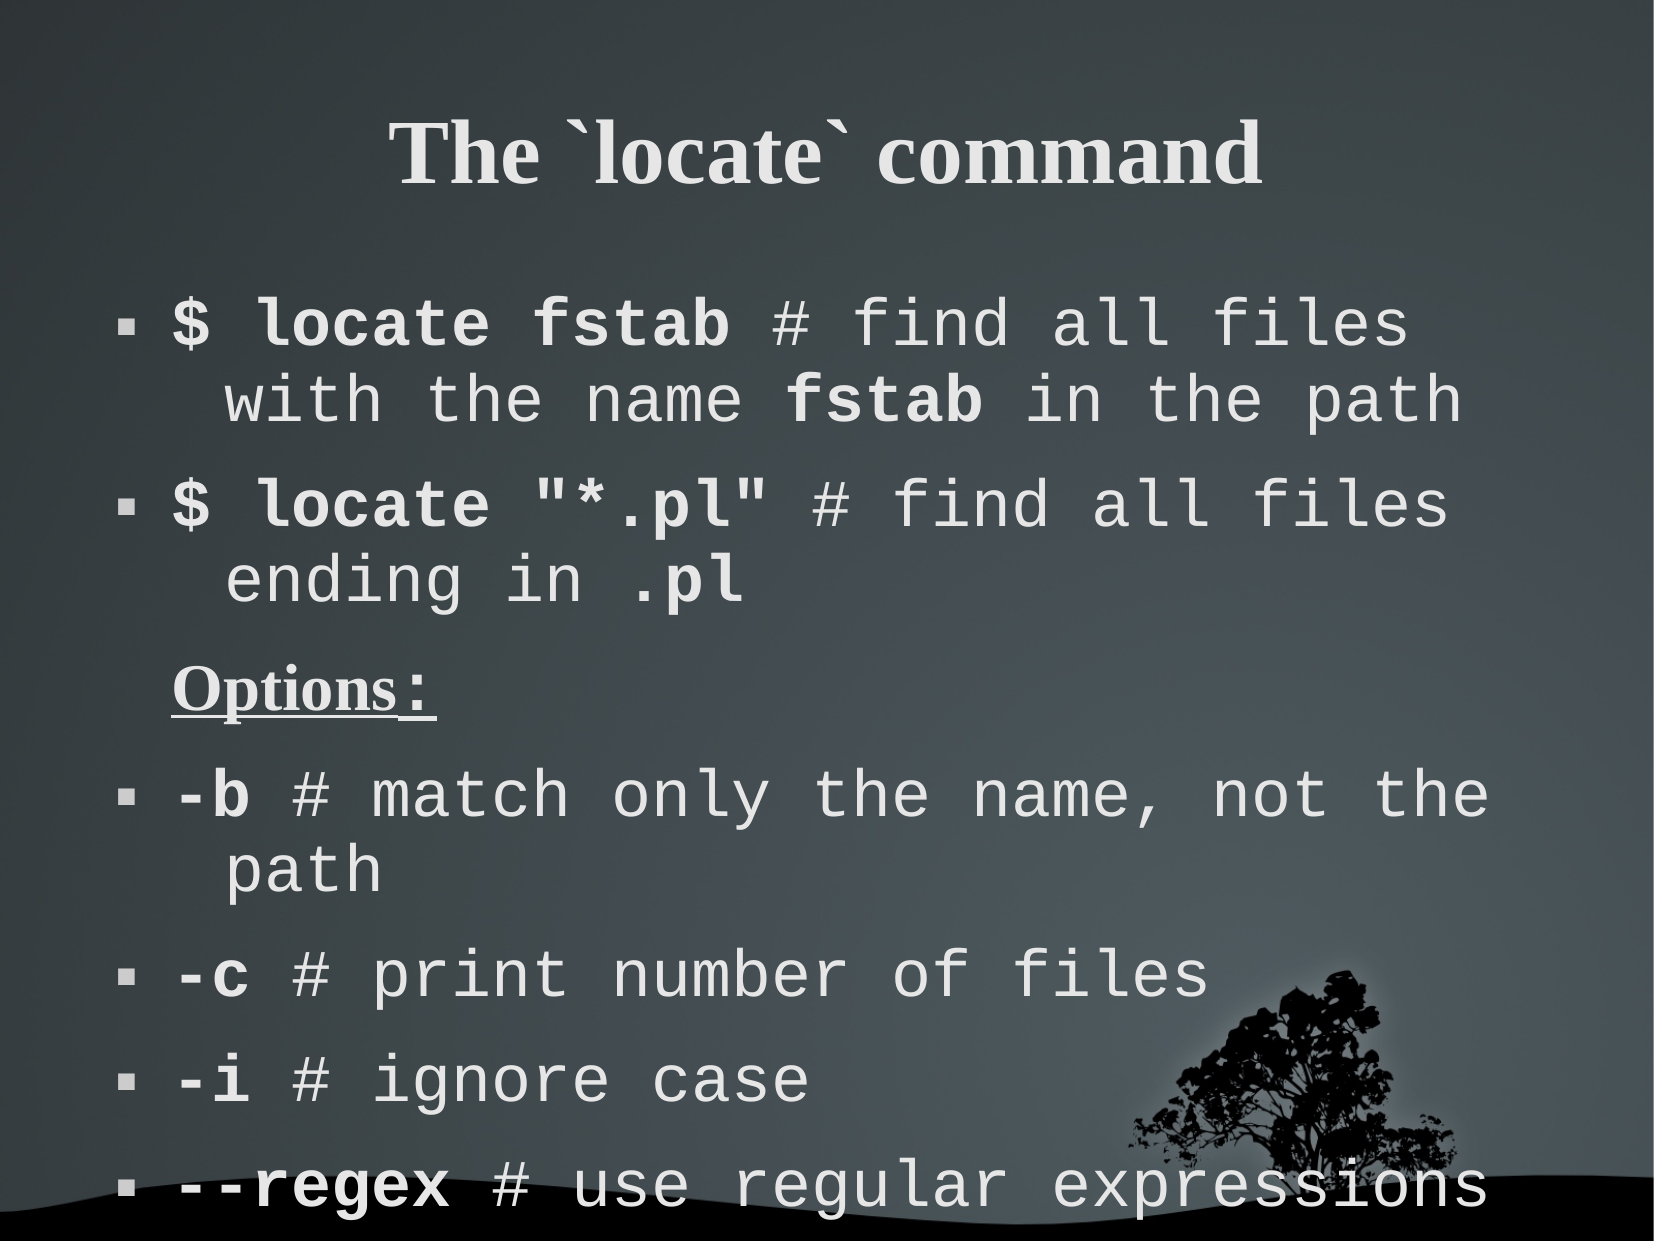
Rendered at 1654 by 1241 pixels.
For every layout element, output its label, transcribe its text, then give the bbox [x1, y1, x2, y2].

title The `locate` command [82, 49, 1571, 257]
picture [0, 0, 1654, 1241]
list $ locate fstab # find all files with the name fstab in the path $ locate "*.pl" # find all files ending in .pl Options: -b # match only the name, not the path -c # print number of files -i # ignore case --regex # use regular expressions [82, 290, 1571, 1152]
